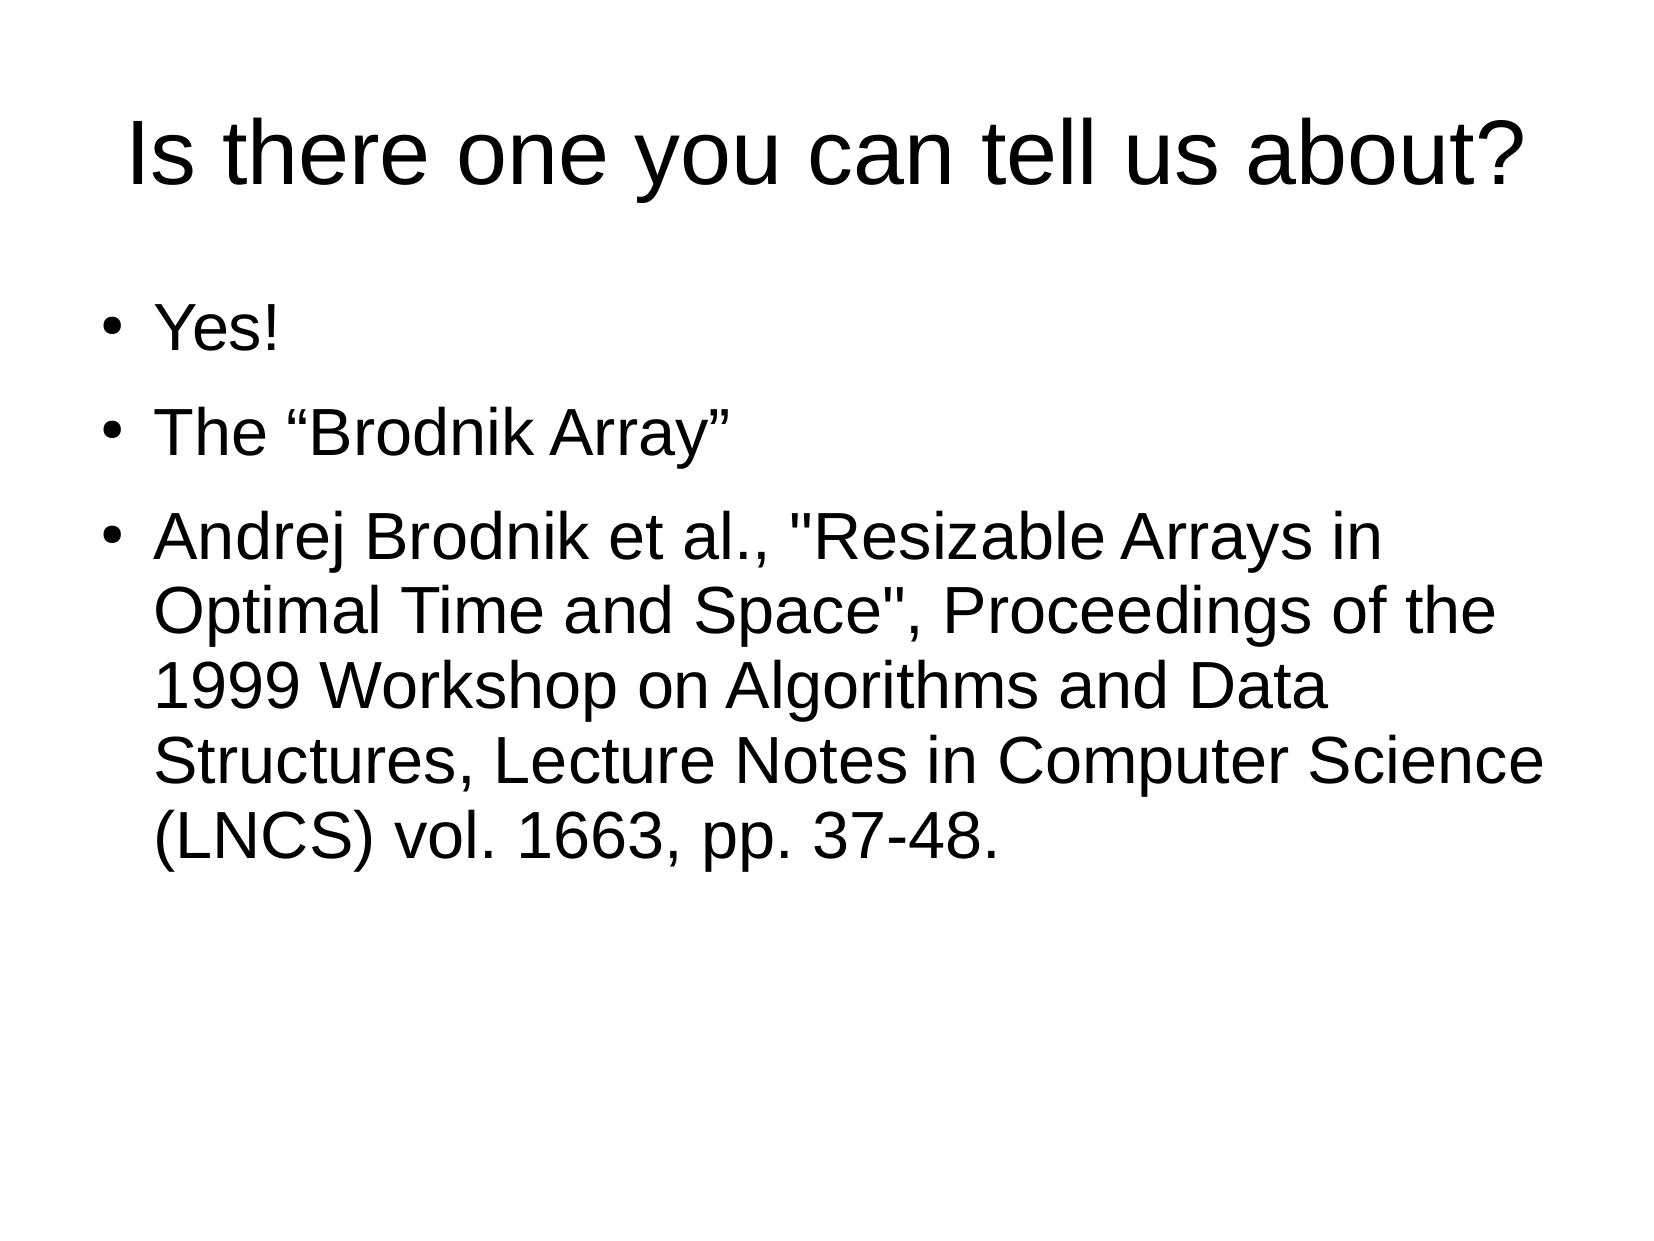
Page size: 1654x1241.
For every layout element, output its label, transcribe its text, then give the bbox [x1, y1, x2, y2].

list Yes! The “Brodnik Array” Andrej Brodnik et al., "Resizable Arrays in Optimal Time and Space", Proceedings of the 1999 Workshop on Algorithms and Data Structures, Lecture Notes in Computer Science (LNCS) vol. 1663, pp. 37-48. [82, 290, 1571, 1010]
title Is there one you can tell us about? [82, 49, 1571, 257]
